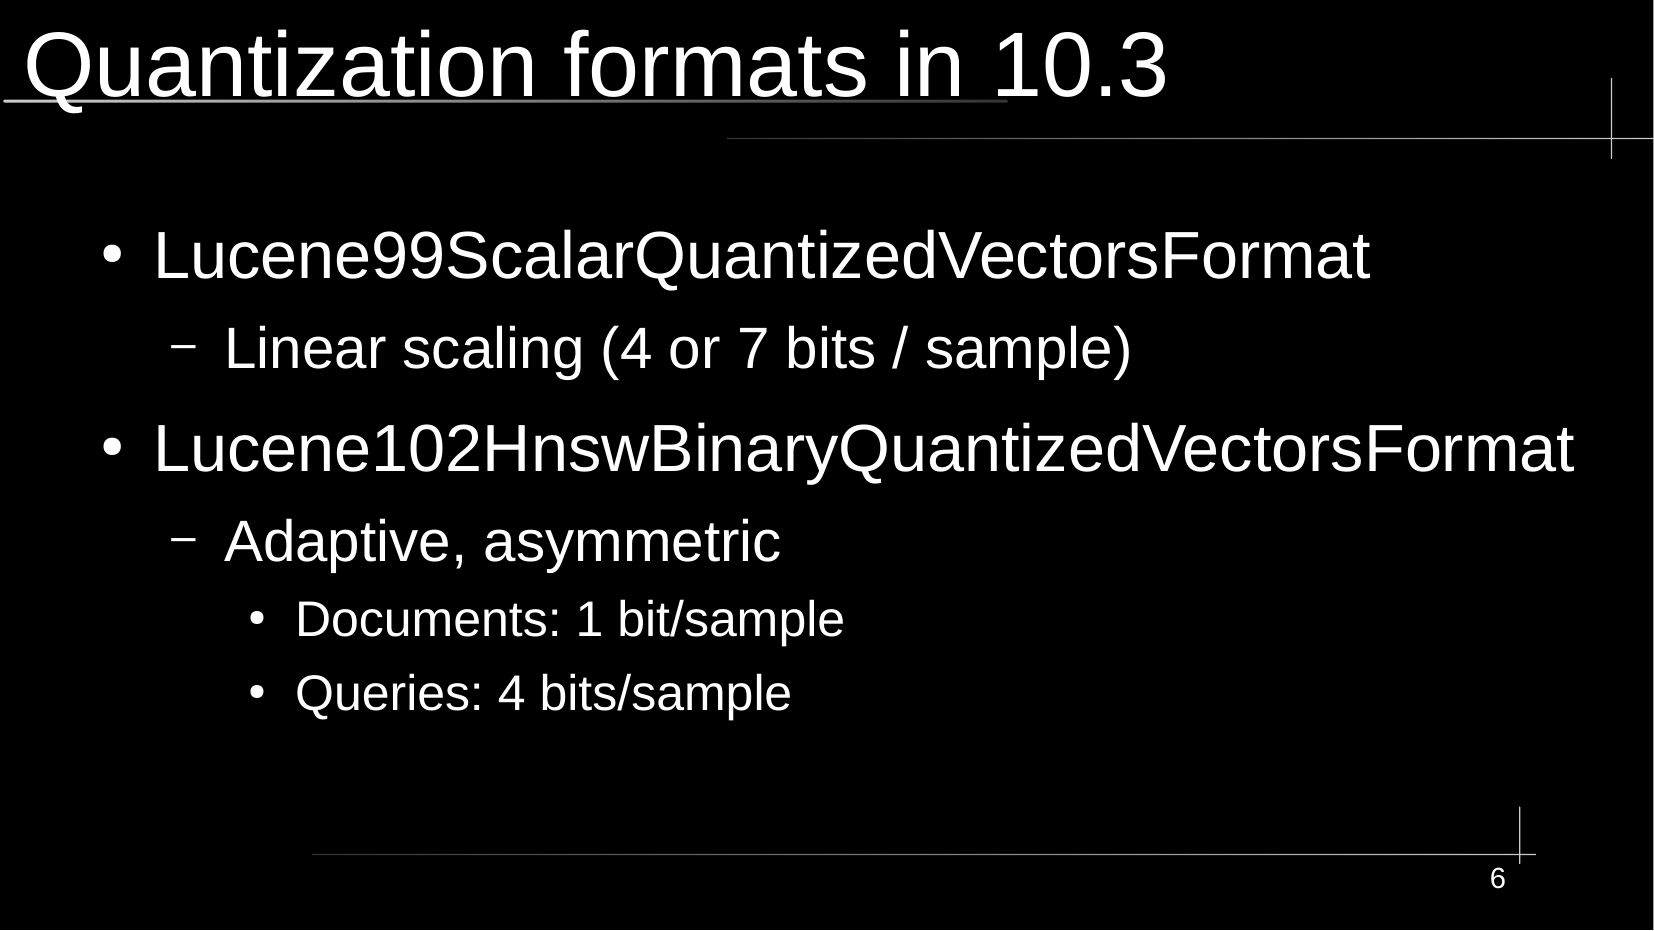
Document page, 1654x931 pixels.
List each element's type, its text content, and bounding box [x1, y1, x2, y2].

title Quantization formats in 10.3 [23, 11, 1589, 119]
list Lucene99ScalarQuantizedVectorsFormat Linear scaling (4 or 7 bits / sample) Lucene102HnswBinaryQuantizedVectorsFormat Adaptive, asymmetric Documents: 1 bit/sample Queries: 4 bits/sample [82, 217, 1613, 758]
